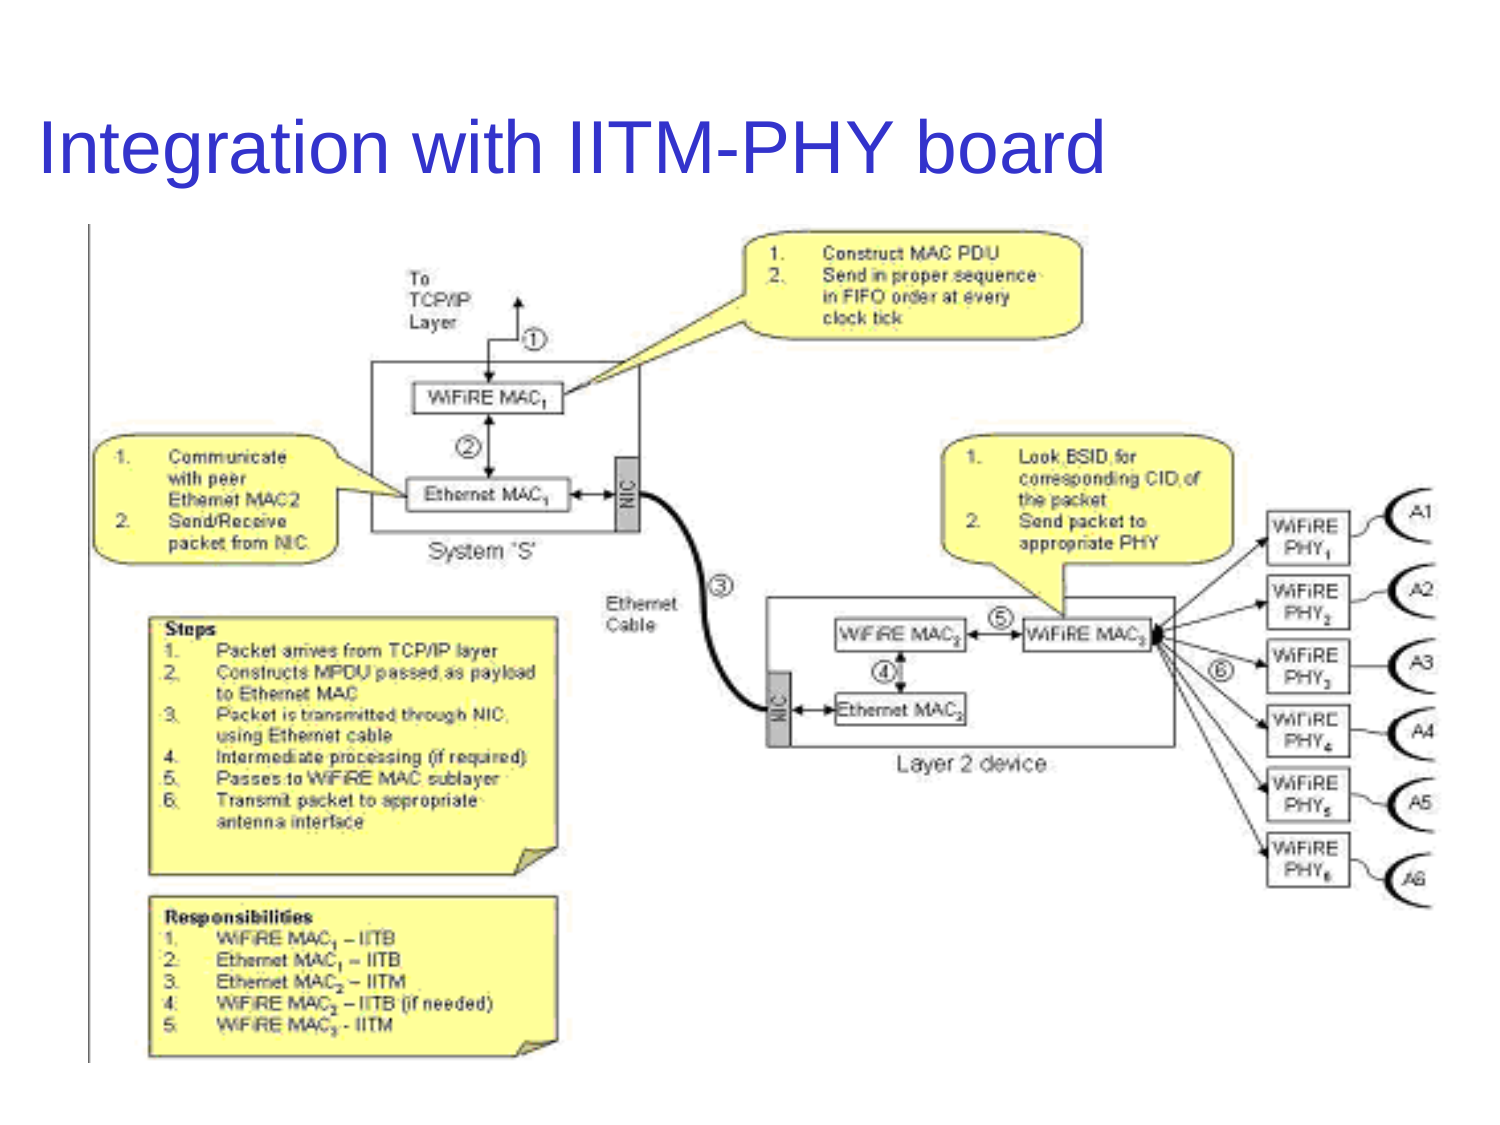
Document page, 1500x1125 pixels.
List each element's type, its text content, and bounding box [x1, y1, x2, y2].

title Integration with IITM-PHY board [37, 69, 1463, 206]
picture [88, 224, 1447, 1063]
